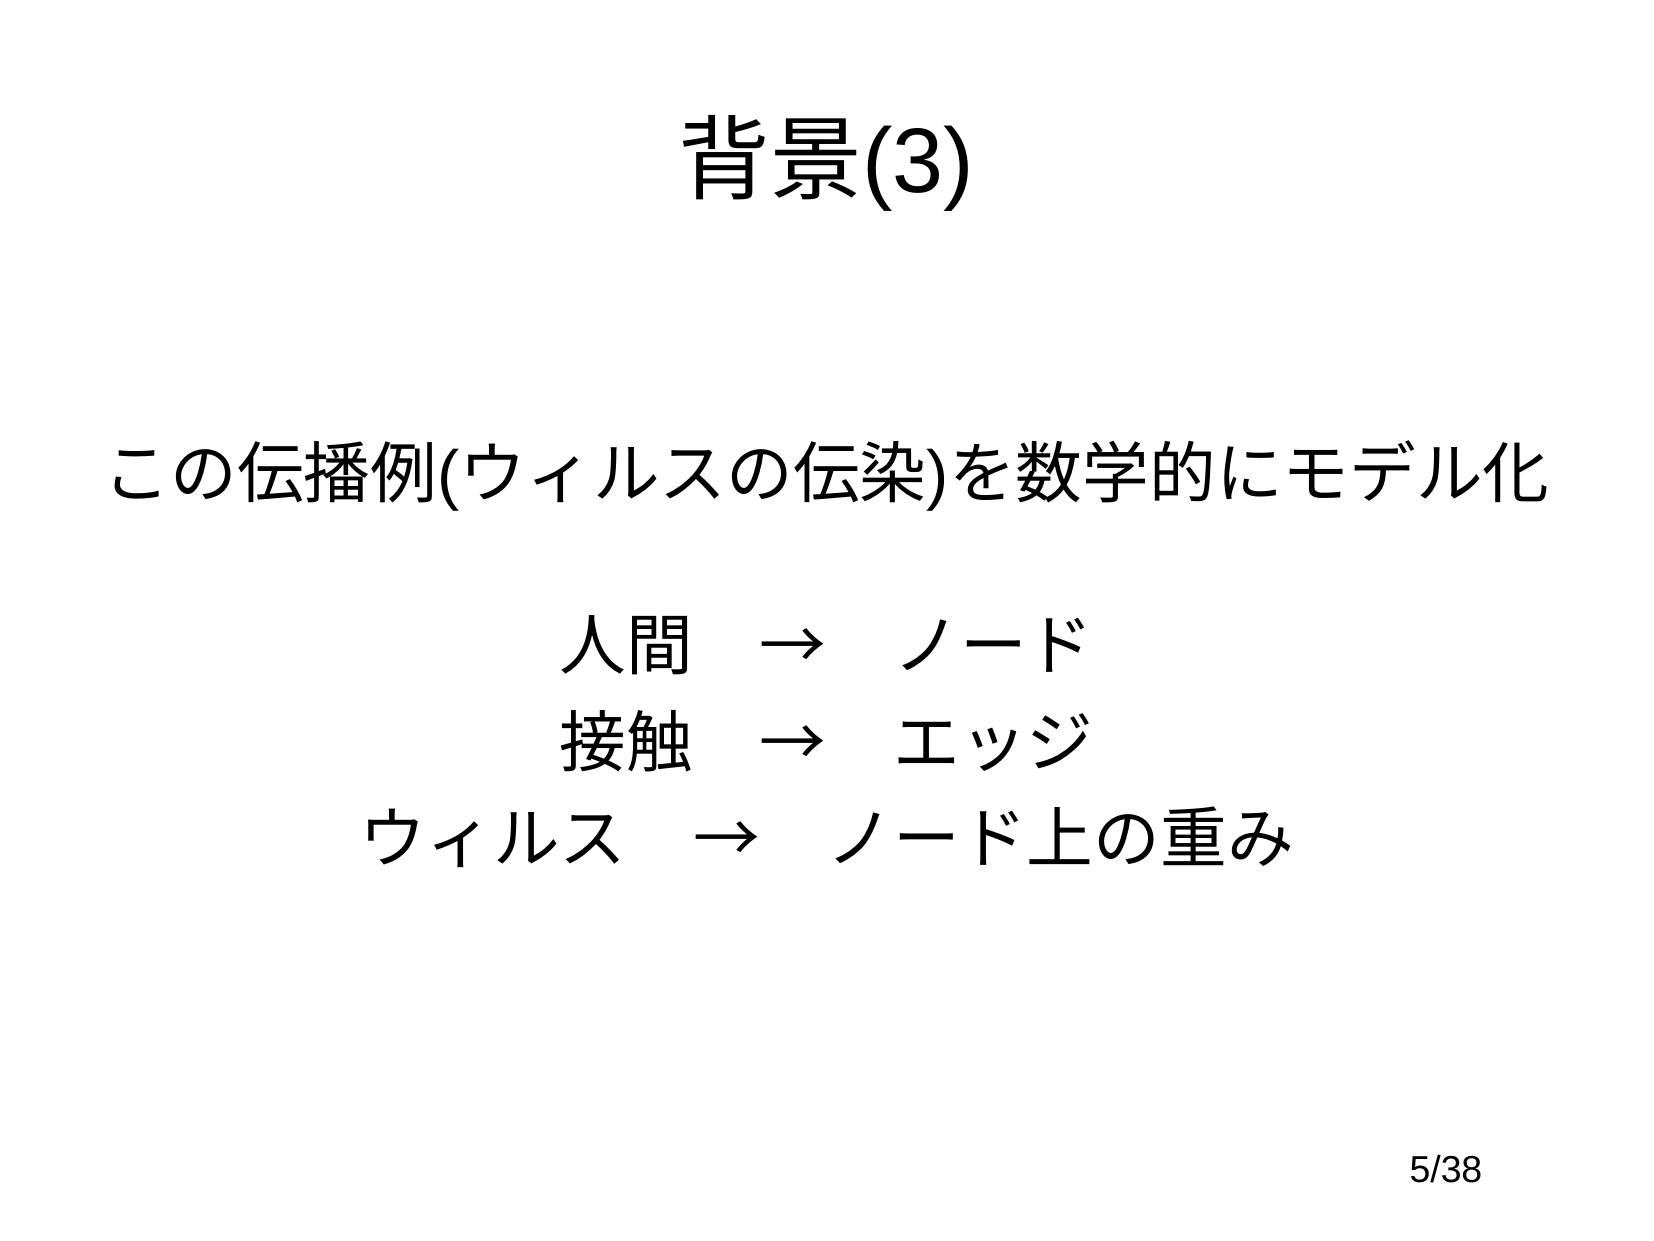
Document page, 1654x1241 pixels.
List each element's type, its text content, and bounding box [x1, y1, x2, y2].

title 背景(3) [82, 49, 1571, 257]
text_box <番号>/38 [1420, 1140, 1601, 1211]
subtitle この伝播例(ウィルスの伝染)を数学的にモデル化 人間 → ノード 接触 → エッジ ウィルス → ノード上の重み [82, 290, 1571, 1109]
